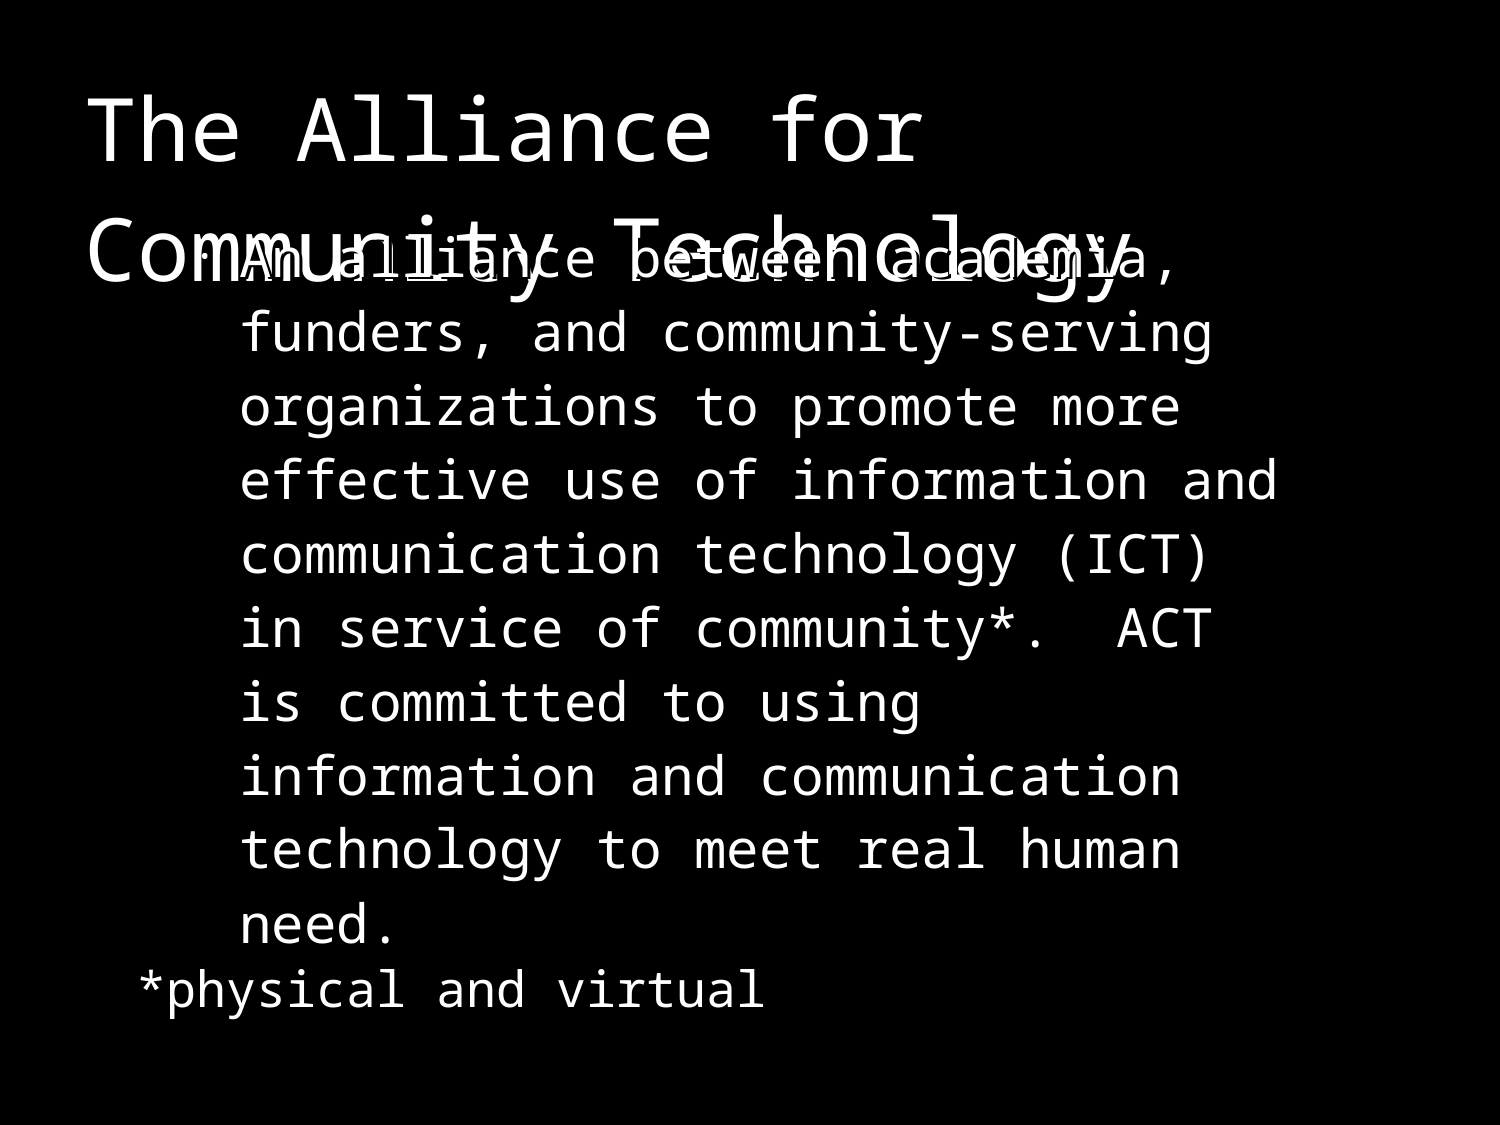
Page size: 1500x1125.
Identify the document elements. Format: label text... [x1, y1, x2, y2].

list An alliance between academia, funders, and community-serving organizations to promote more effective use of information and communication technology (ICT) in service of community*. ACT is committed to using information and communication technology to meet real human need. [192, 263, 1308, 915]
text_box *physical and virtual [136, 957, 767, 1018]
title The Alliance for Community Technology [79, 46, 1421, 329]
